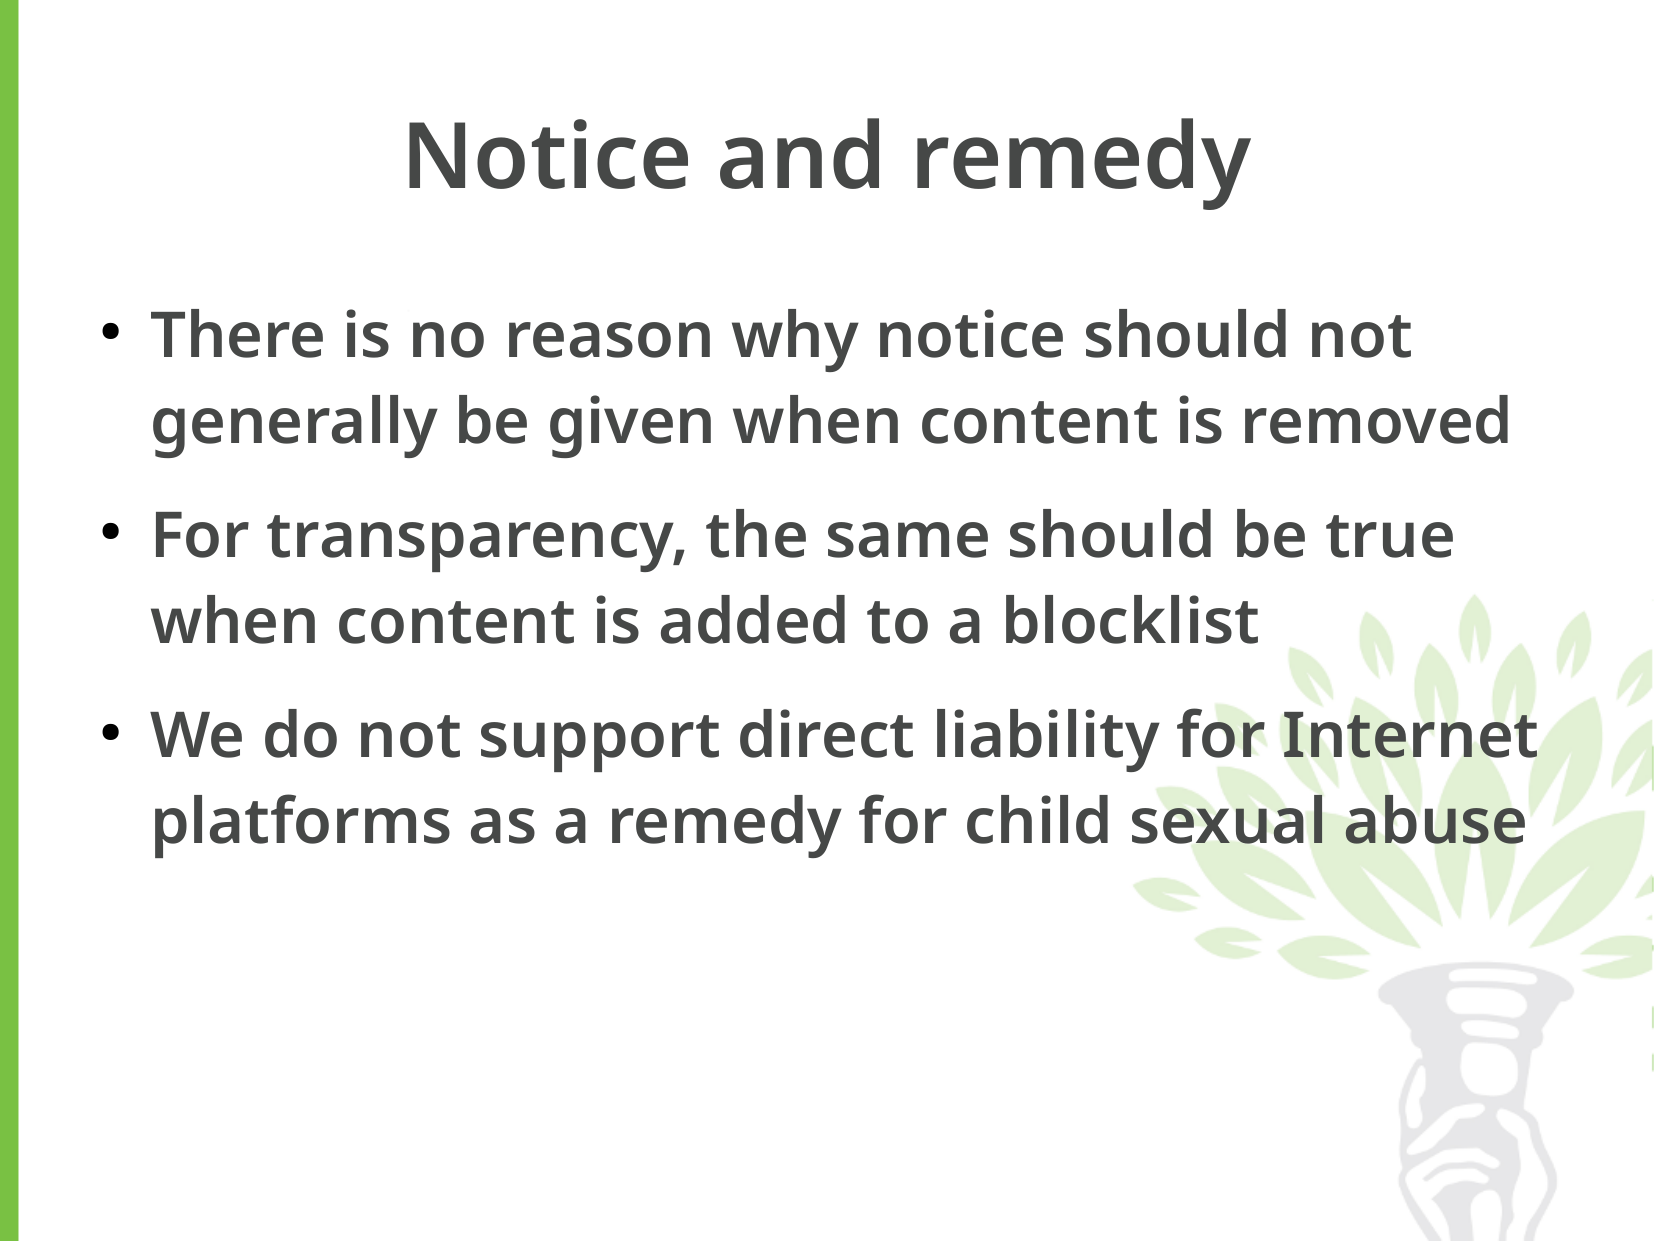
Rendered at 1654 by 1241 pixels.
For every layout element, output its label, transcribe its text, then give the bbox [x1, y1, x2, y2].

picture [0, 0, 1654, 1241]
list There is no reason why notice should not generally be given when content is removed For transparency, the same should be true when content is added to a blocklist We do not support direct liability for Internet platforms as a remedy for child sexual abuse [82, 290, 1571, 1010]
title Notice and remedy [82, 49, 1571, 257]
